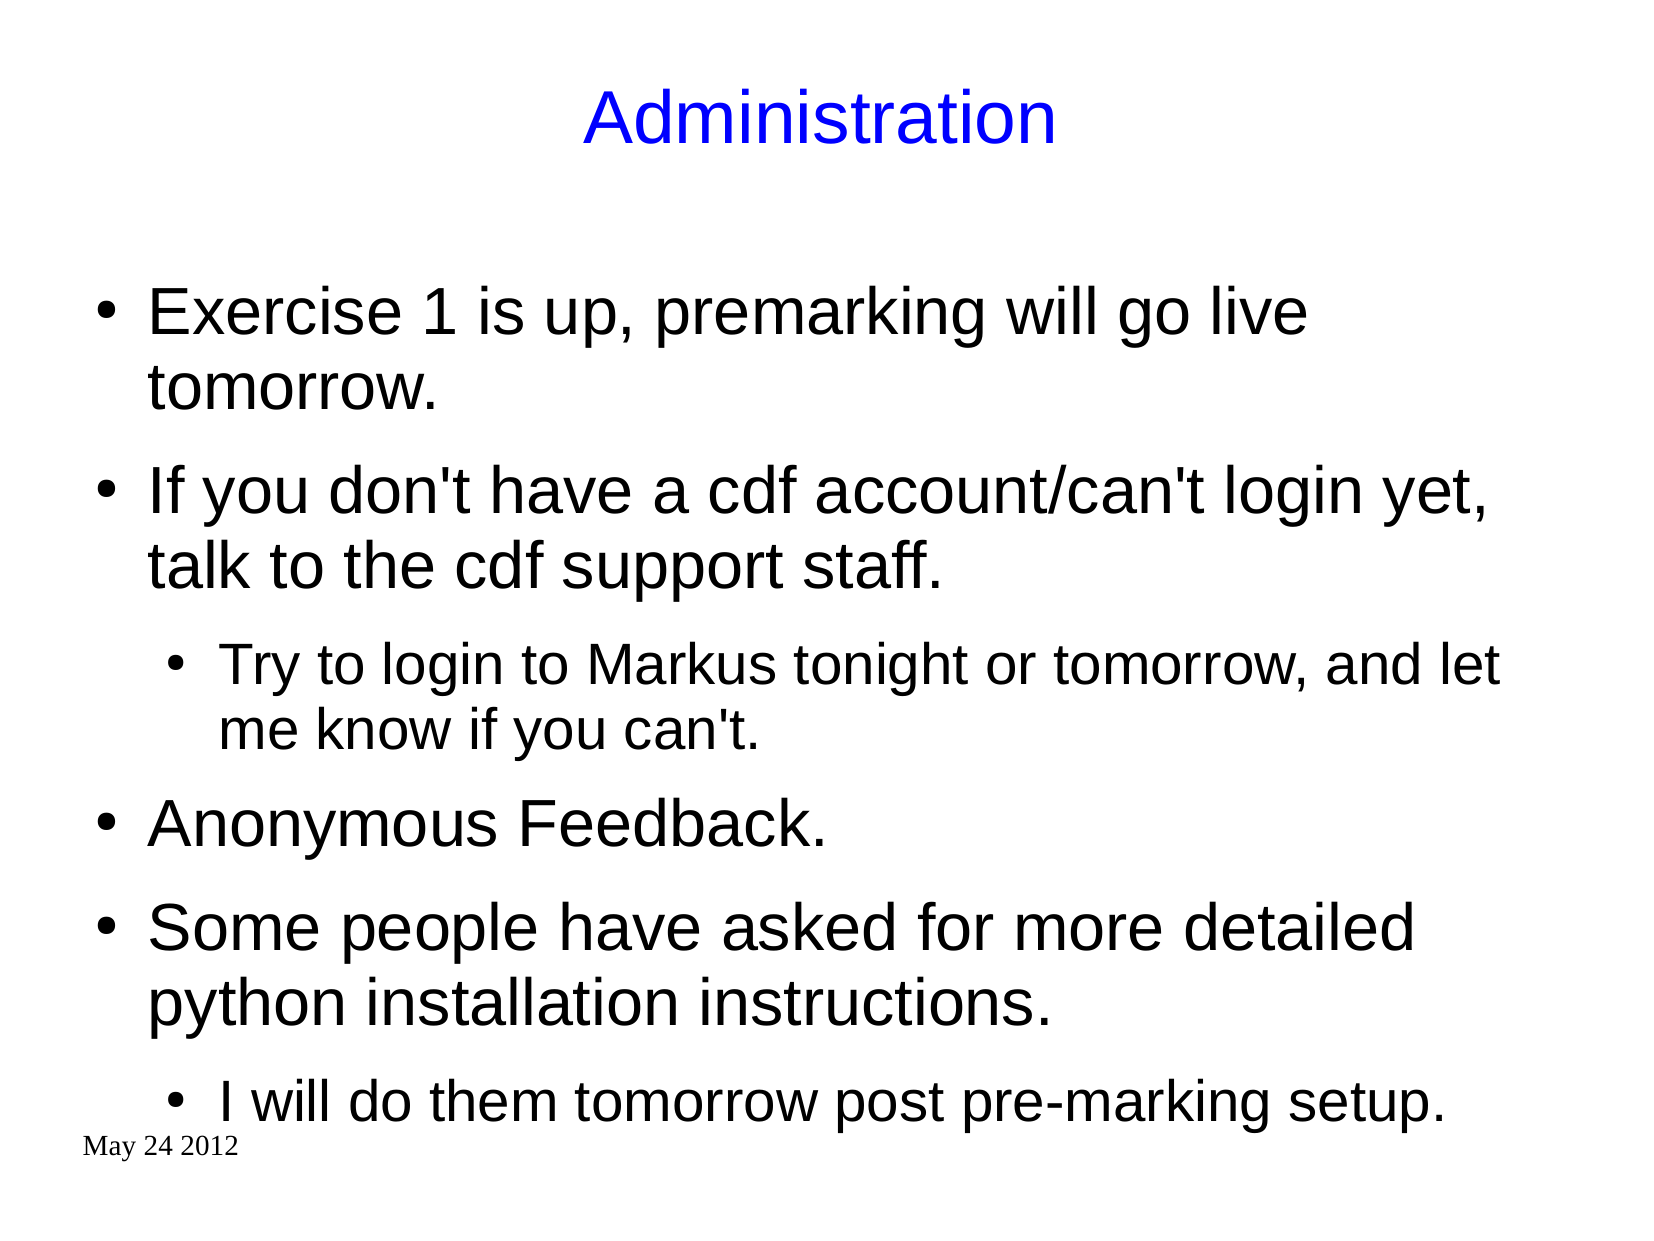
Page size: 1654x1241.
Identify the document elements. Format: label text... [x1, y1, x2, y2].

title Administration [76, 58, 1565, 178]
list Exercise 1 is up, premarking will go live tomorrow. If you don't have a cdf account/can't login yet, talk to the cdf support staff. Try to login to Markus tonight or tomorrow, and let me know if you can't. Anonymous Feedback. Some people have asked for more detailed python installation instructions. I will do them tomorrow post pre-marking setup. [76, 274, 1565, 1133]
